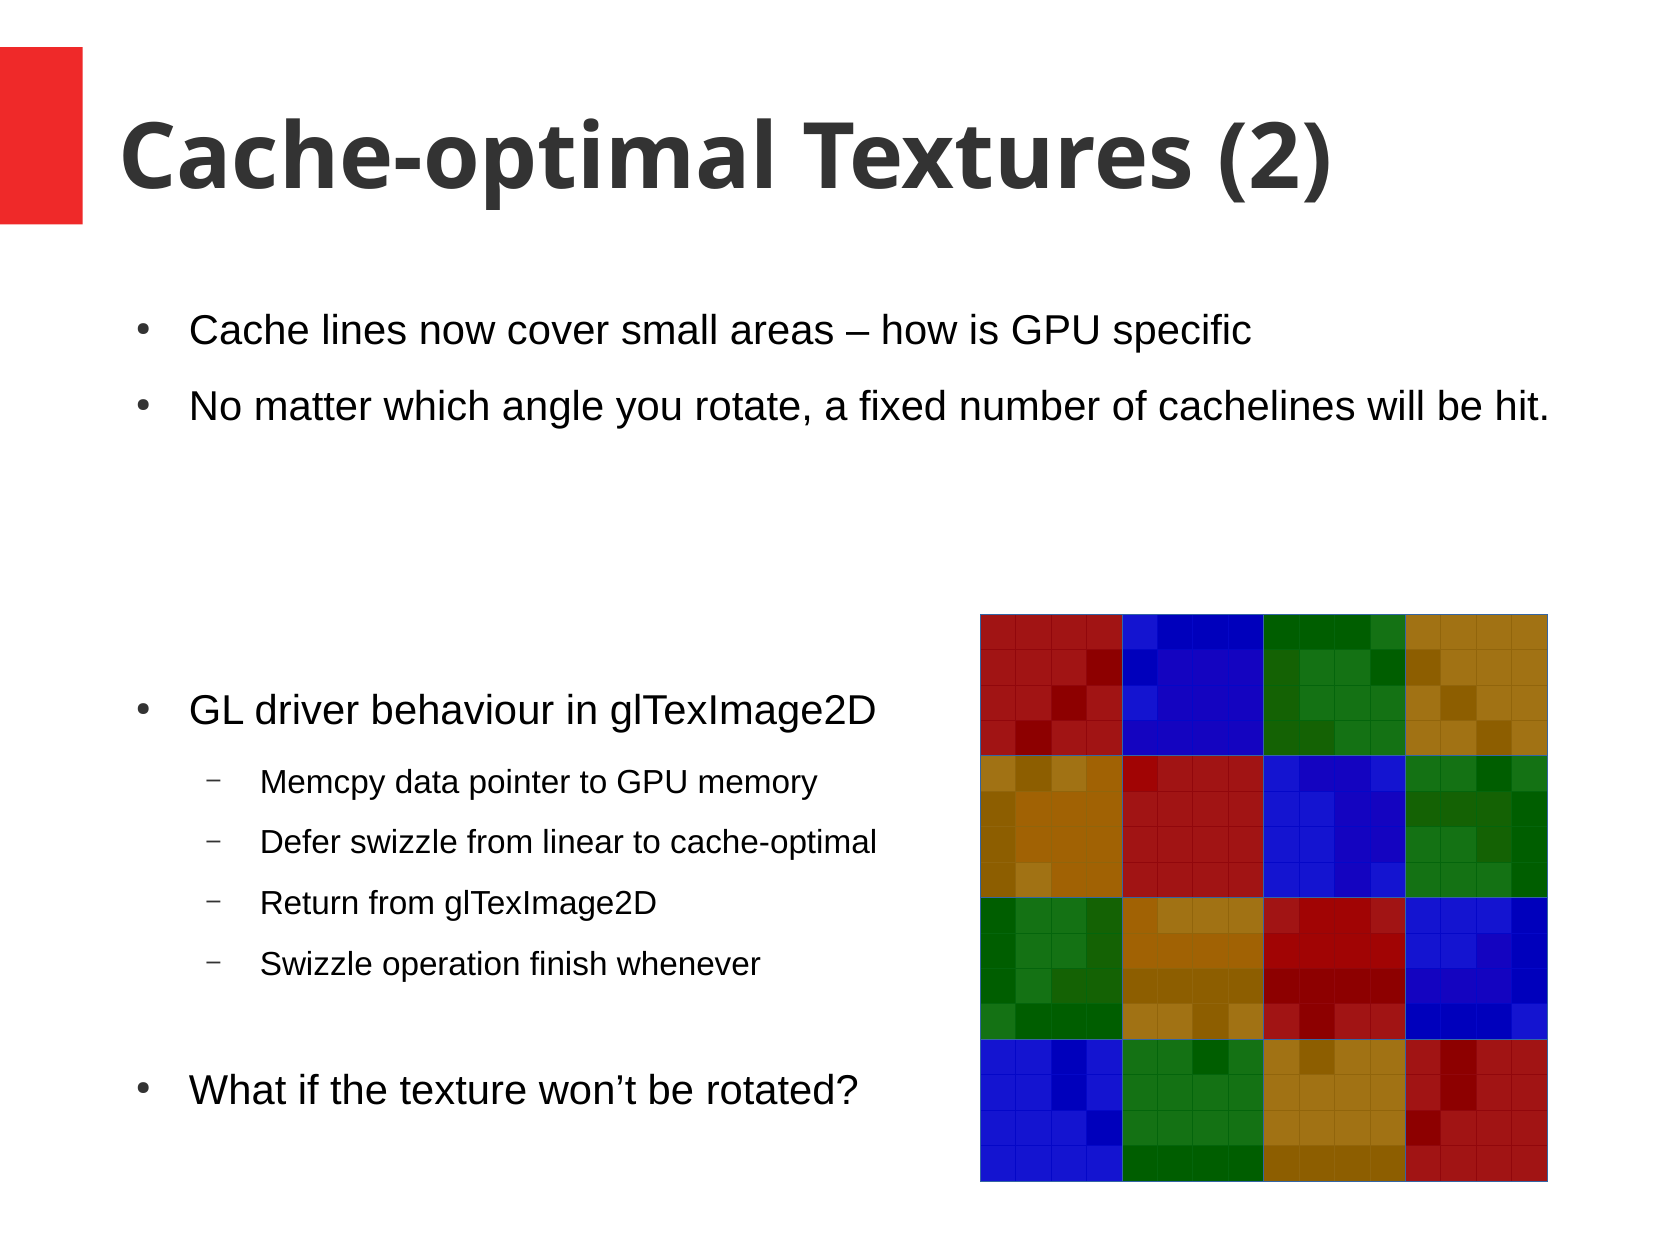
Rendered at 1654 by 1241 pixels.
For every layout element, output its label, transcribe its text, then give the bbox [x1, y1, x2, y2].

title Cache-optimal Textures (2) [118, 49, 1571, 257]
list Cache lines now cover small areas – how is GPU specific No matter which angle you rotate, a fixed number of cachelines will be hit. GL driver behaviour in glTexImage2D Memcpy data pointer to GPU memory Defer swizzle from linear to cache-optimal Return from glTexImage2D Swizzle operation finish whenever What if the texture won’t be rotated? [118, 307, 1595, 1074]
text_box [980, 614, 1548, 1182]
